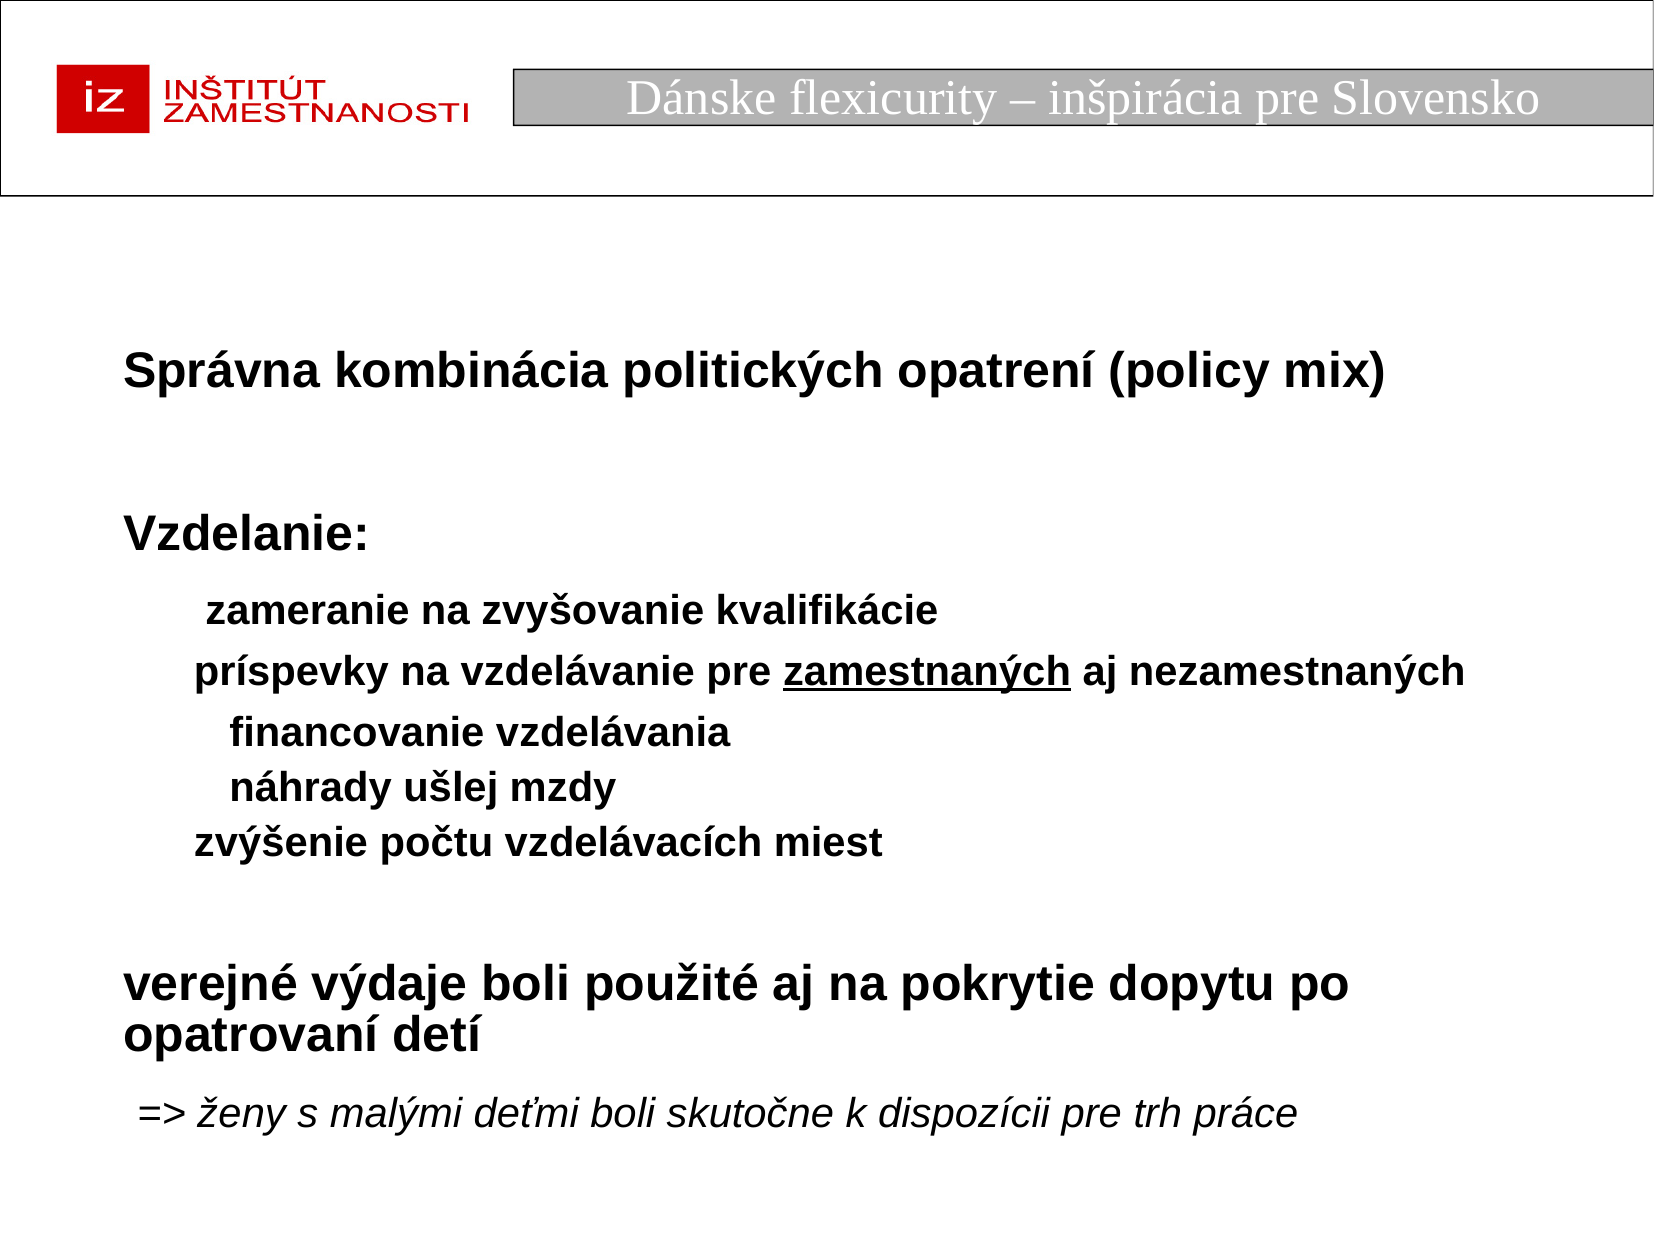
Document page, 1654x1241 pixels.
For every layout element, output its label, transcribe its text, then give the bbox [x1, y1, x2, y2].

text_box Dánske flexicurity – inšpirácia pre Slovensko [513, 69, 1654, 126]
picture [5, 5, 518, 190]
text_box [0, 0, 1654, 196]
list Správna kombinácia politických opatrení (policy mix) Vzdelanie: zameranie na zvyšovanie kvalifikácie príspevky na vzdelávanie pre zamestnaných aj nezamestnaných financovanie vzdelávania náhrady ušlej mzdy zvýšenie počtu vzdelávacích miest verejné výdaje boli použité aj na pokrytie dopytu po opatrovaní detí => ženy s malými deťmi boli skutočne k dispozícii pre trh práce [123, 346, 1536, 1241]
